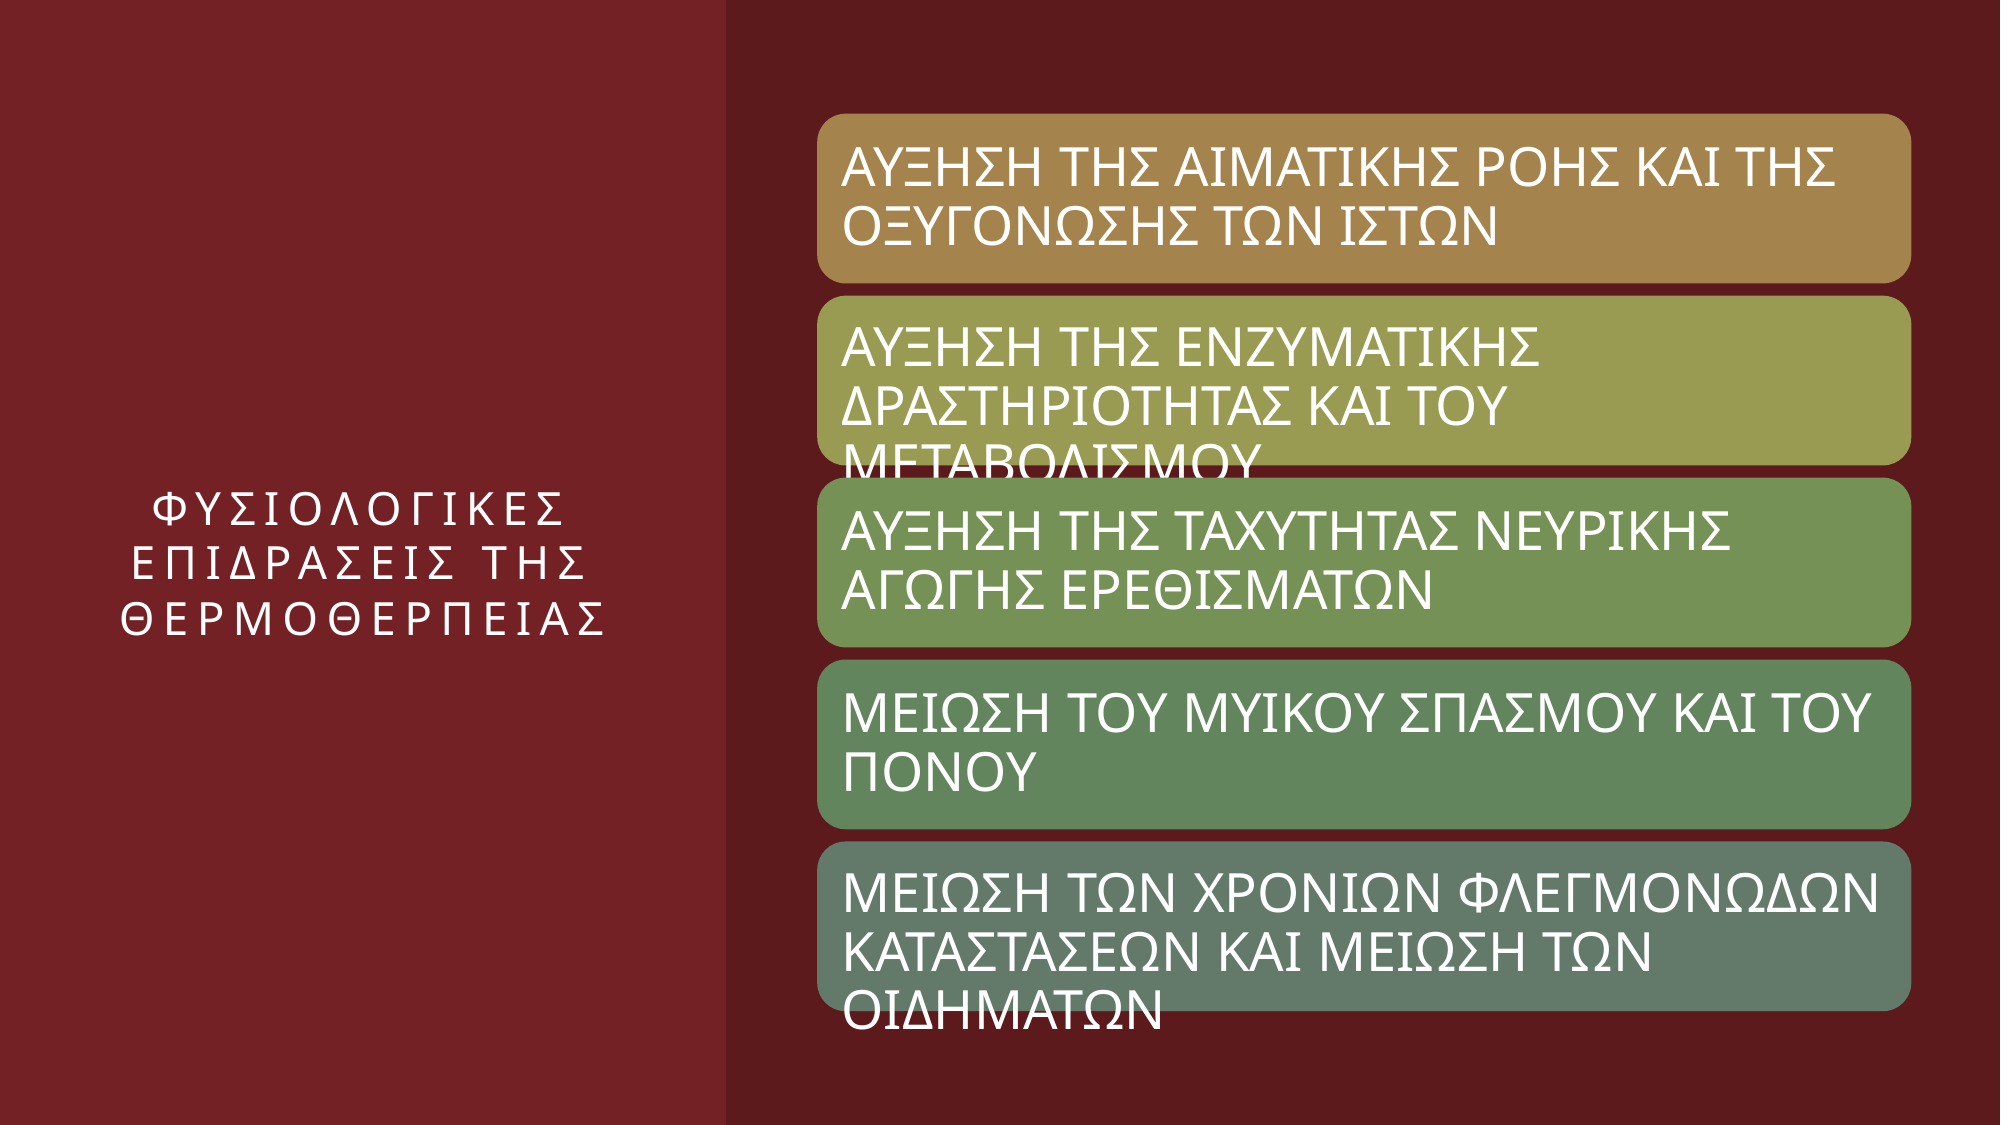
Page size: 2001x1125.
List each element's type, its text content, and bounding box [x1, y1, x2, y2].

text_box ΑΥΞΗΣΗ ΤΗΣ ΕΝΖΥΜΑΤΙΚΗΣ ΔΡΑΣΤΗΡΙΟΤΗΤΑΣ ΚΑΙ ΤΟΥ ΜΕΤΑΒΟΛΙΣΜΟΥ [817, 295, 1912, 466]
text_box ΜΕΙΩΣΗ ΤΟΥ ΜΥΙΚΟΥ ΣΠΑΣΜΟΥ ΚΑΙ ΤΟΥ ΠΟΝΟΥ [817, 659, 1912, 830]
text_box [0, 0, 2000, 1125]
text_box ΑΥΞΗΣΗ ΤΗΣ ΑΙΜΑΤΙΚΗΣ ΡΟΗΣ ΚΑΙ ΤΗΣ ΟΞΥΓΟΝΩΣΗΣ ΤΩΝ ΙΣΤΩΝ [817, 113, 1912, 284]
text_box ΑΥΞΗΣΗ ΤΗΣ ΤΑΧΥΤΗΤΑΣ ΝΕΥΡΙΚΗΣ ΑΓΩΓΗΣ ΕΡΕΘΙΣΜΑΤΩΝ [817, 477, 1912, 648]
text_box ΜΕΙΩΣΗ ΤΩΝ ΧΡΟΝΙΩΝ ΦΛΕΓΜΟΝΩΔΩΝ ΚΑΤΑΣΤΑΣΕΩΝ ΚΑΙ ΜΕΙΩΣΗ ΤΩΝ ΟΙΔΗΜΑΤΩΝ [817, 841, 1912, 1012]
title ΦΥΣΙΟΛΟΓΙΚΕΣ ΕΠΙΔΡΑΣΕΙΣ ΤΗΣ ΘΕΡΜΟΘΕΡΠΕΙΑΣ [88, 177, 634, 947]
